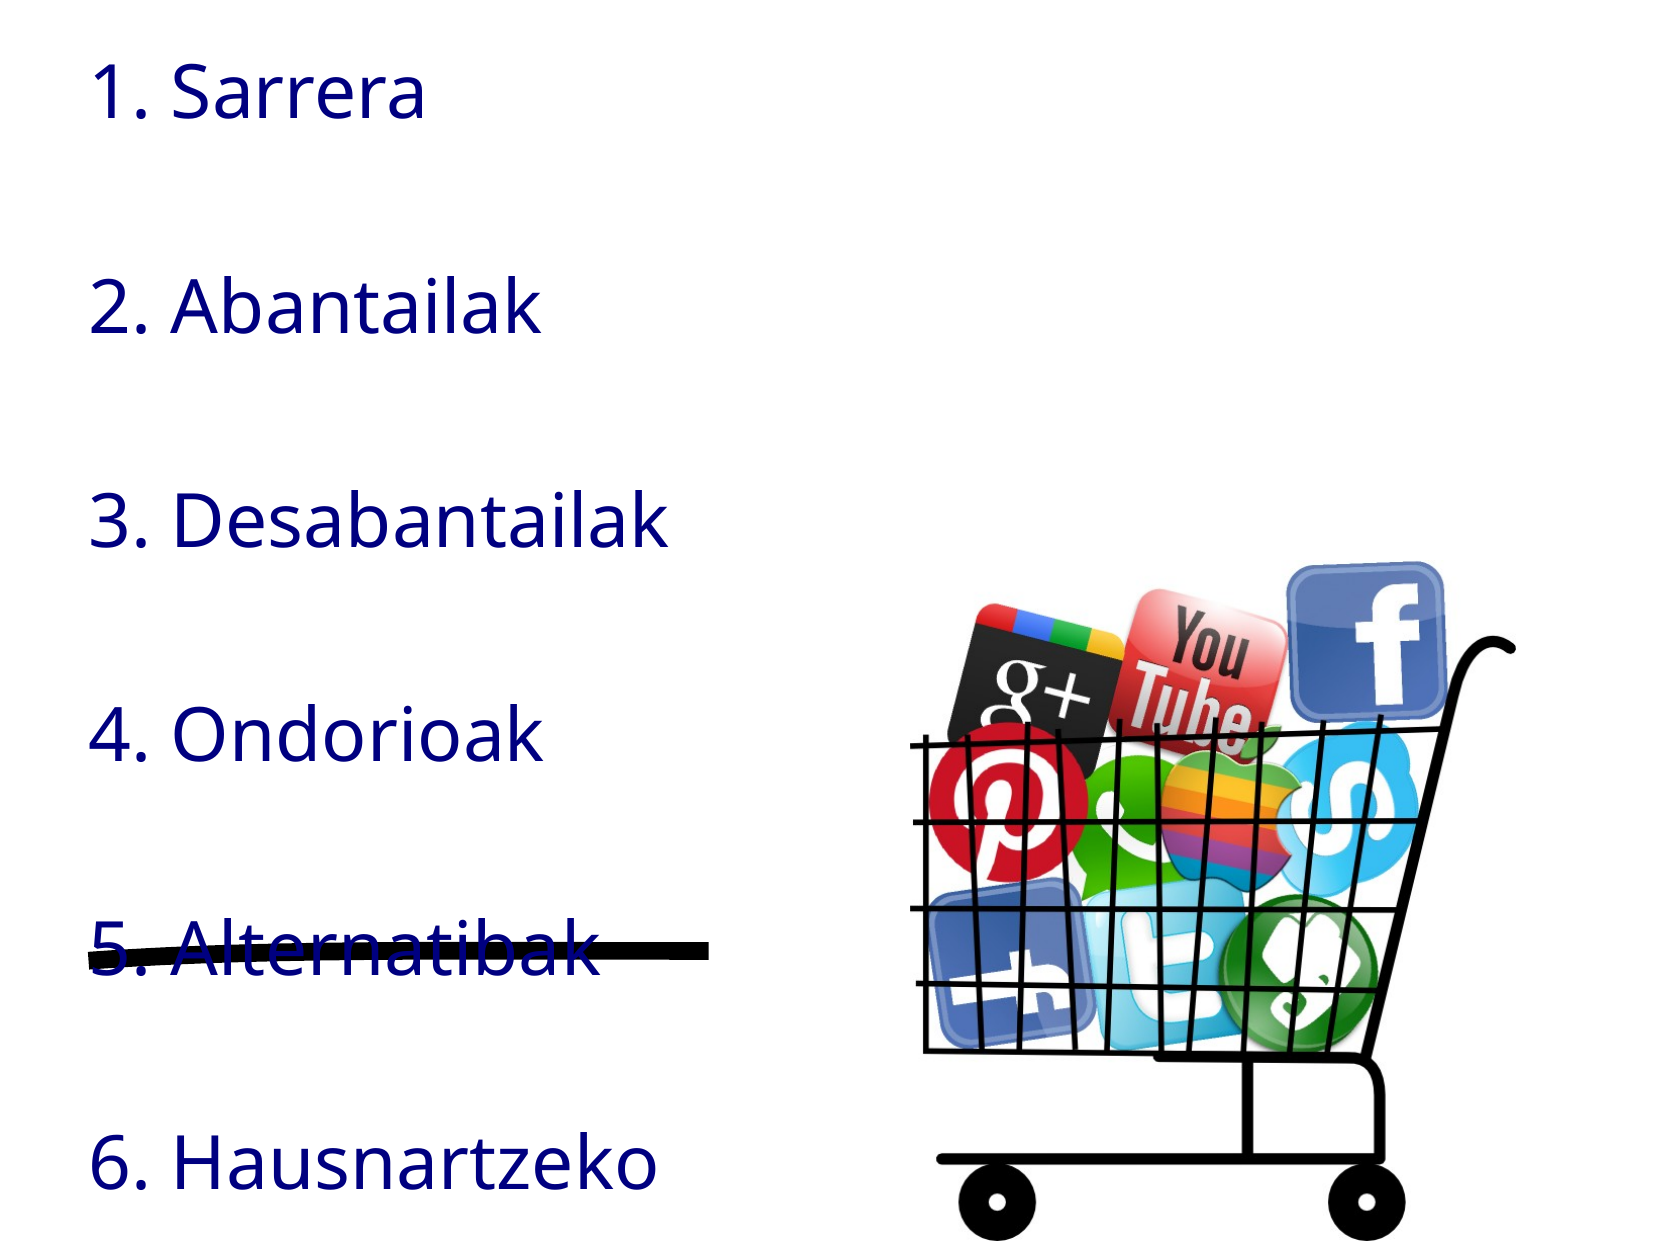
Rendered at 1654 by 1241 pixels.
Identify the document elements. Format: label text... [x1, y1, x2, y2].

title 1. Sarrera 2. Abantailak 3. Desabantailak 4. Ondorioak 5. Alternatibak 6. Hausnartzeko [88, 104, 827, 1116]
picture [910, 560, 1516, 1241]
